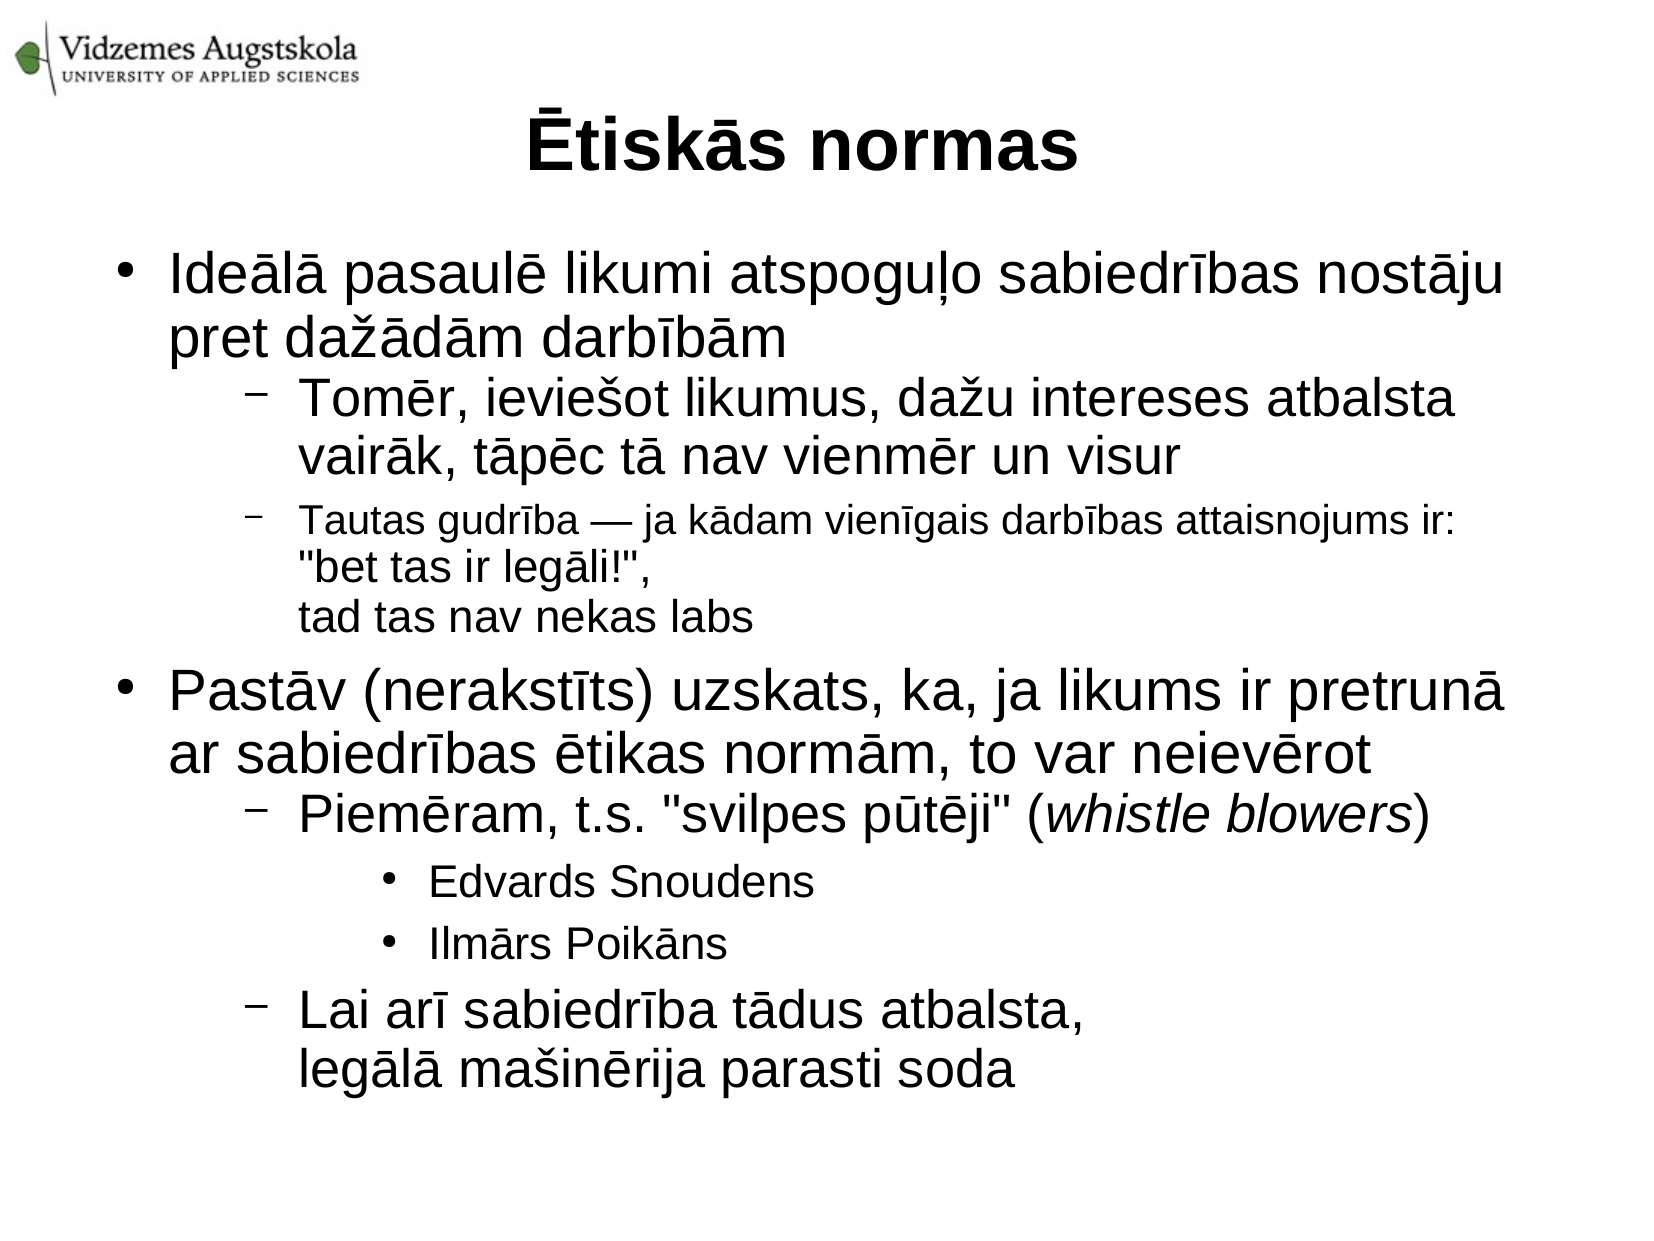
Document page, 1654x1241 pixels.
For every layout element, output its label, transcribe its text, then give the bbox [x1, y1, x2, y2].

picture [5, 2, 368, 113]
title Ētiskās normas [94, 96, 1512, 195]
list Ideālā pasaulē likumi atspoguļo sabiedrības nostāju pret dažādām darbībām Tomēr, ieviešot likumus, dažu intereses atbalsta vairāk, tāpēc tā nav vienmēr un visur Tautas gudrība — ja kādam vienīgais darbības attaisnojums ir: "bet tas ir legāli!", tad tas nav nekas labs Pastāv (nerakstīts) uzskats, ka, ja likums ir pretrunā ar sabiedrības ētikas normām, to var neievērot Piemēram, t.s. "svilpes pūtēji" (whistle blowers) Edvards Snoudens Ilmārs Poikāns Lai arī sabiedrība tādus atbalsta, legālā mašinērija parasti soda [82, 236, 1569, 1107]
